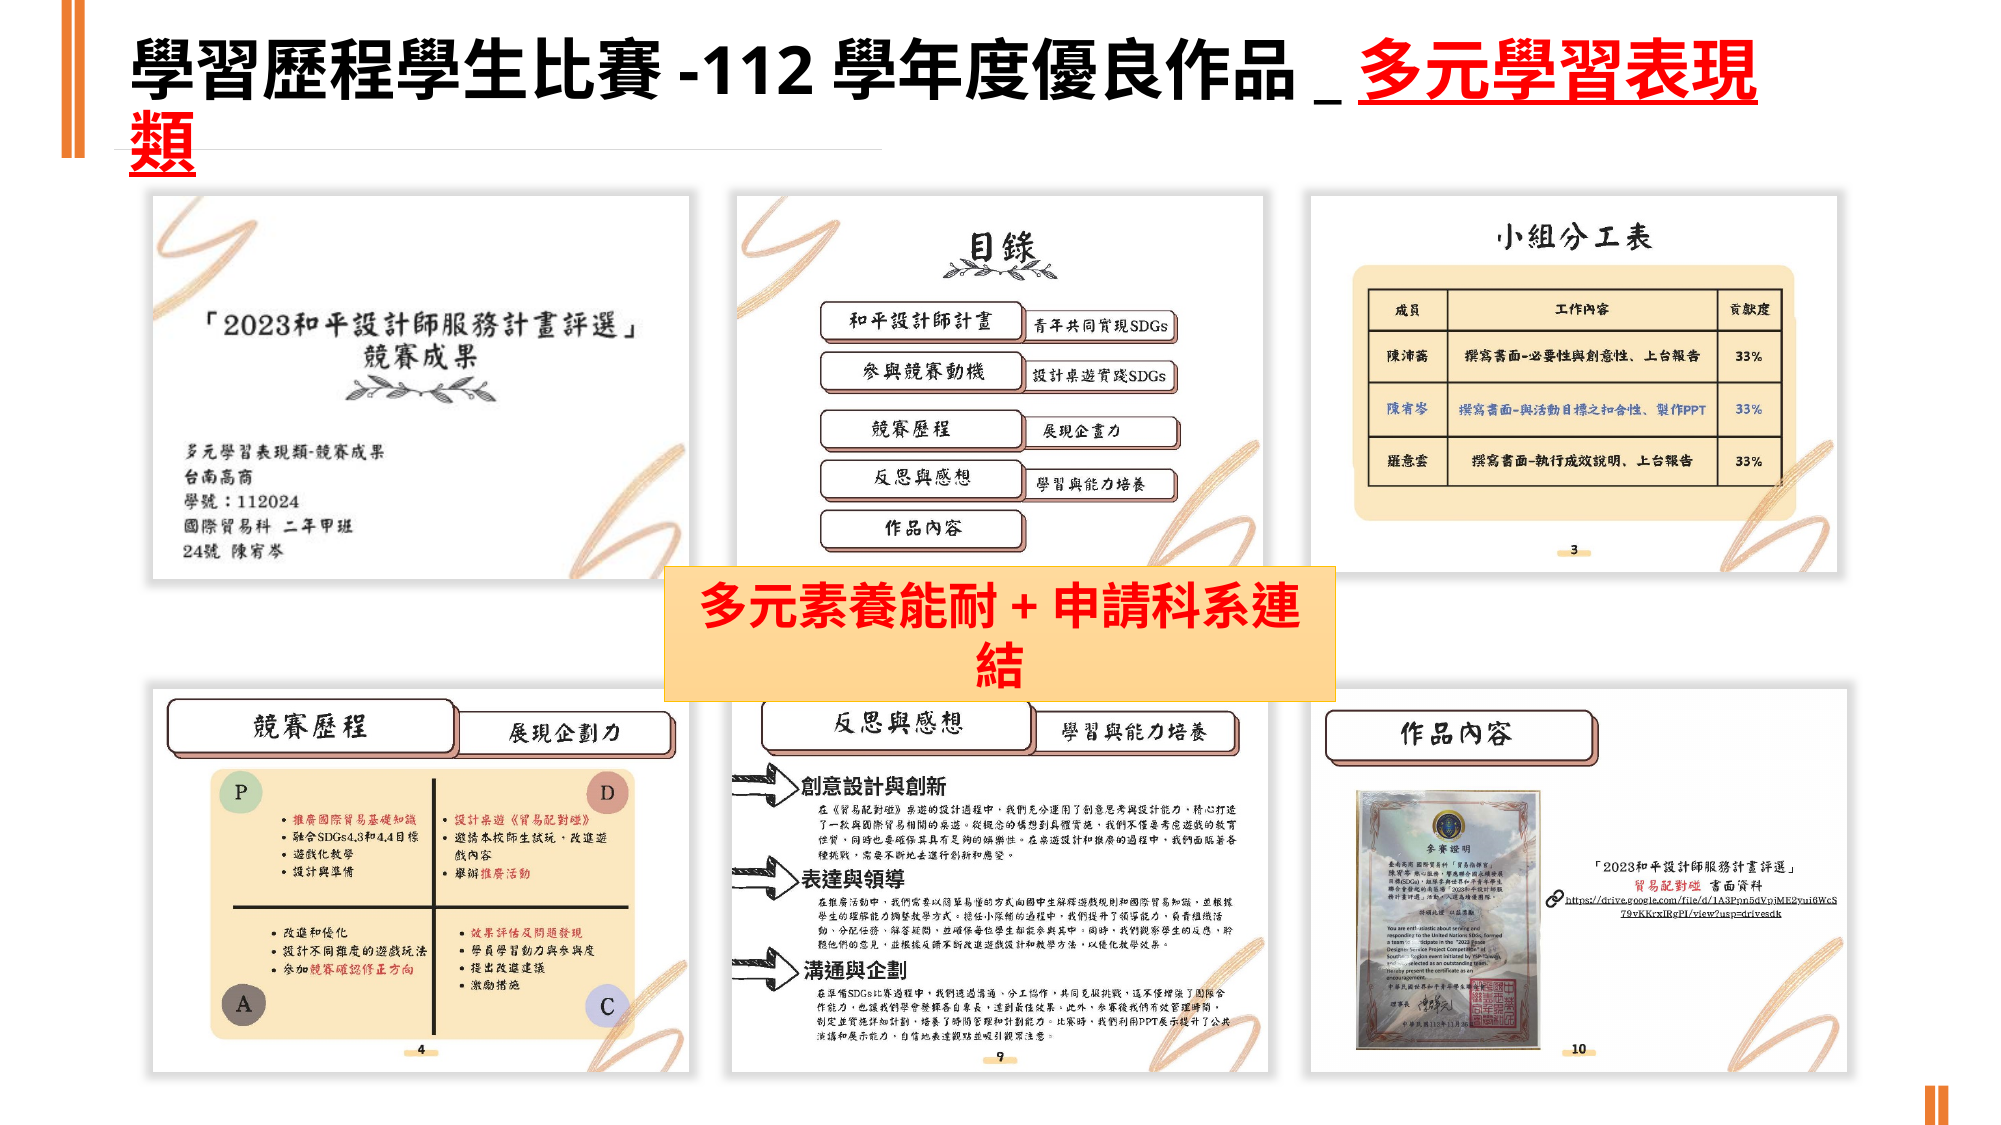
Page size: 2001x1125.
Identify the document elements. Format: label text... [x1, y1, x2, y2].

picture [1311, 196, 1837, 572]
picture [737, 196, 1263, 566]
list 學習歷程學生比賽-112學年度優良作品_多元學習表現類 [114, 29, 1799, 118]
picture [153, 689, 689, 1072]
text_box 多元素養能耐+申請科系連結 [664, 566, 1336, 702]
picture [732, 702, 1268, 1072]
picture [153, 196, 689, 579]
picture [1311, 689, 1847, 1072]
